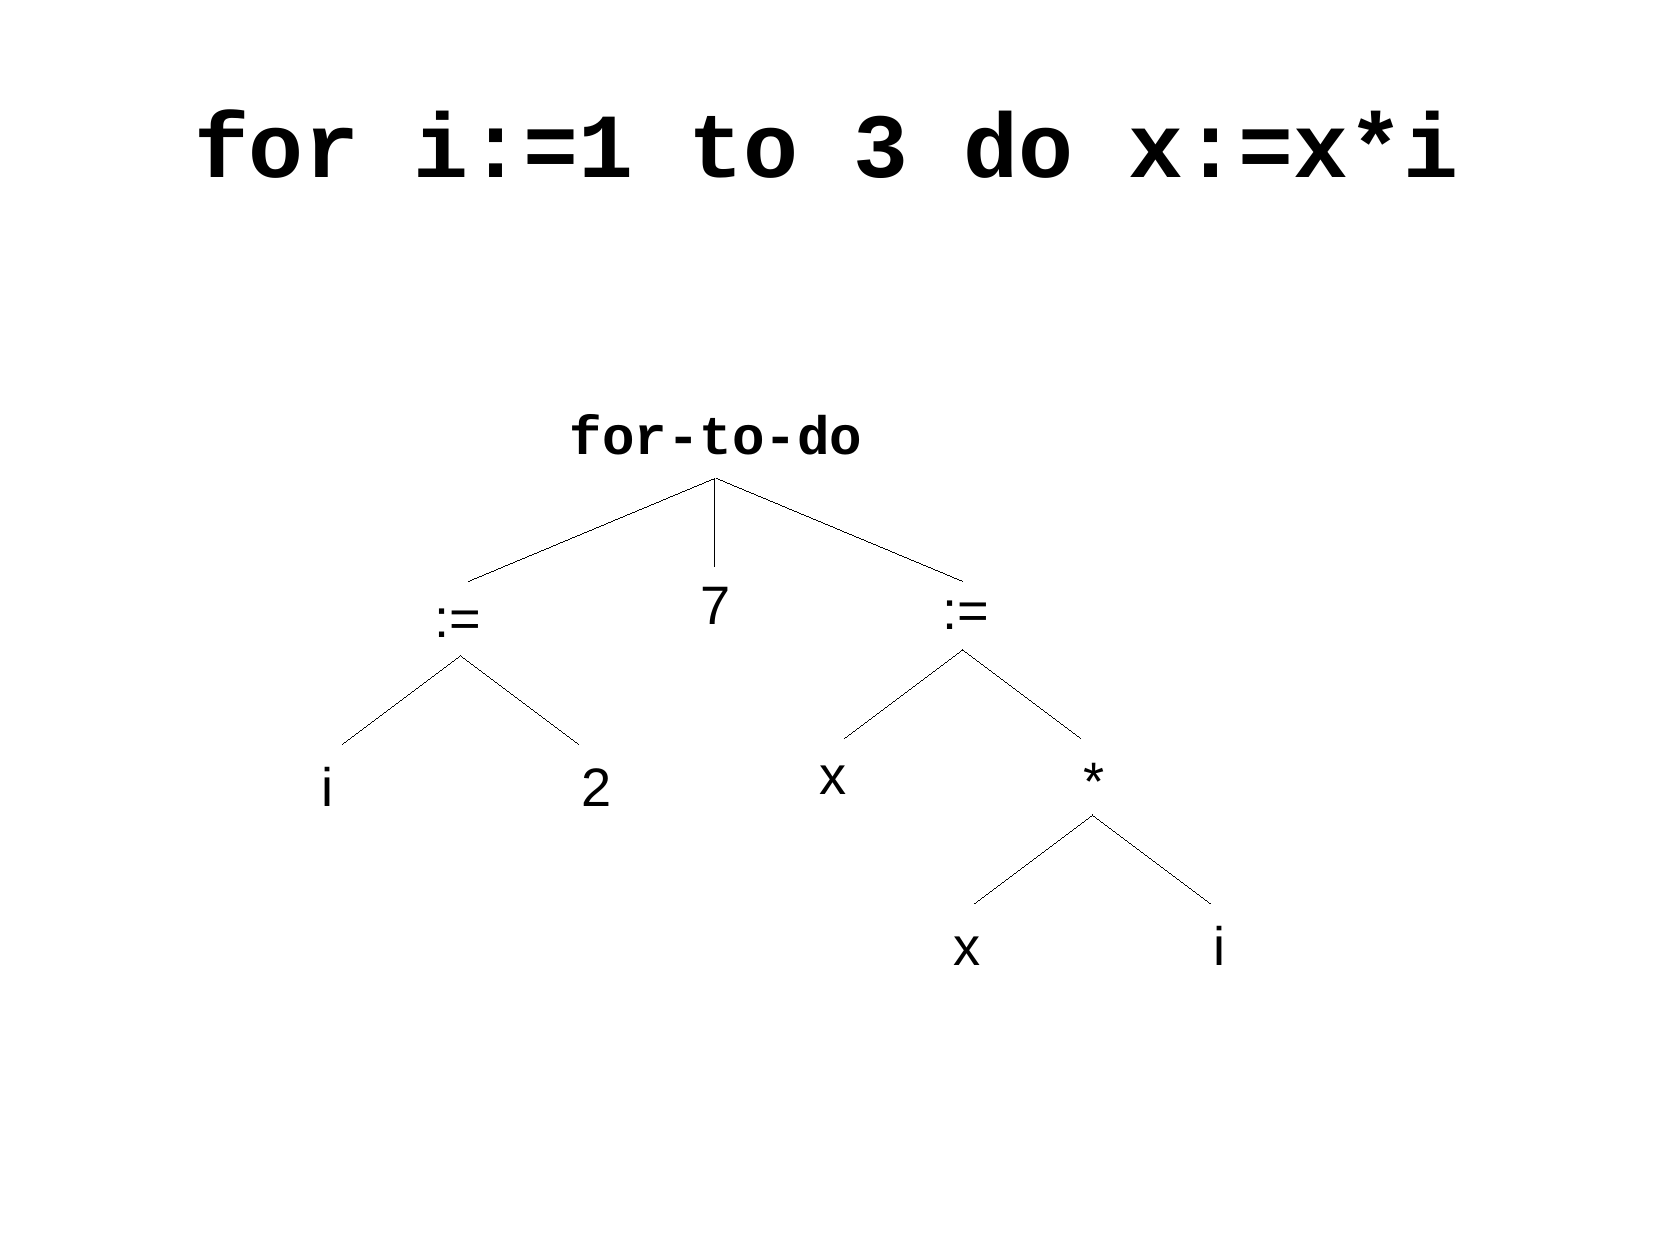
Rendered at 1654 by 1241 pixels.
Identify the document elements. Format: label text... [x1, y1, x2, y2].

text_box 2 [566, 750, 626, 826]
text_box for-to-do [555, 401, 889, 478]
text_box x [938, 909, 993, 985]
text_box := [419, 581, 502, 658]
text_box := [927, 572, 1006, 649]
title for i:=1 to 3 do x:=x*i [82, 49, 1571, 257]
text_box i [1198, 909, 1258, 985]
text_box 7 [686, 568, 743, 644]
text_box x [805, 738, 859, 814]
text_box i [307, 750, 361, 826]
text_box * [1068, 744, 1128, 820]
